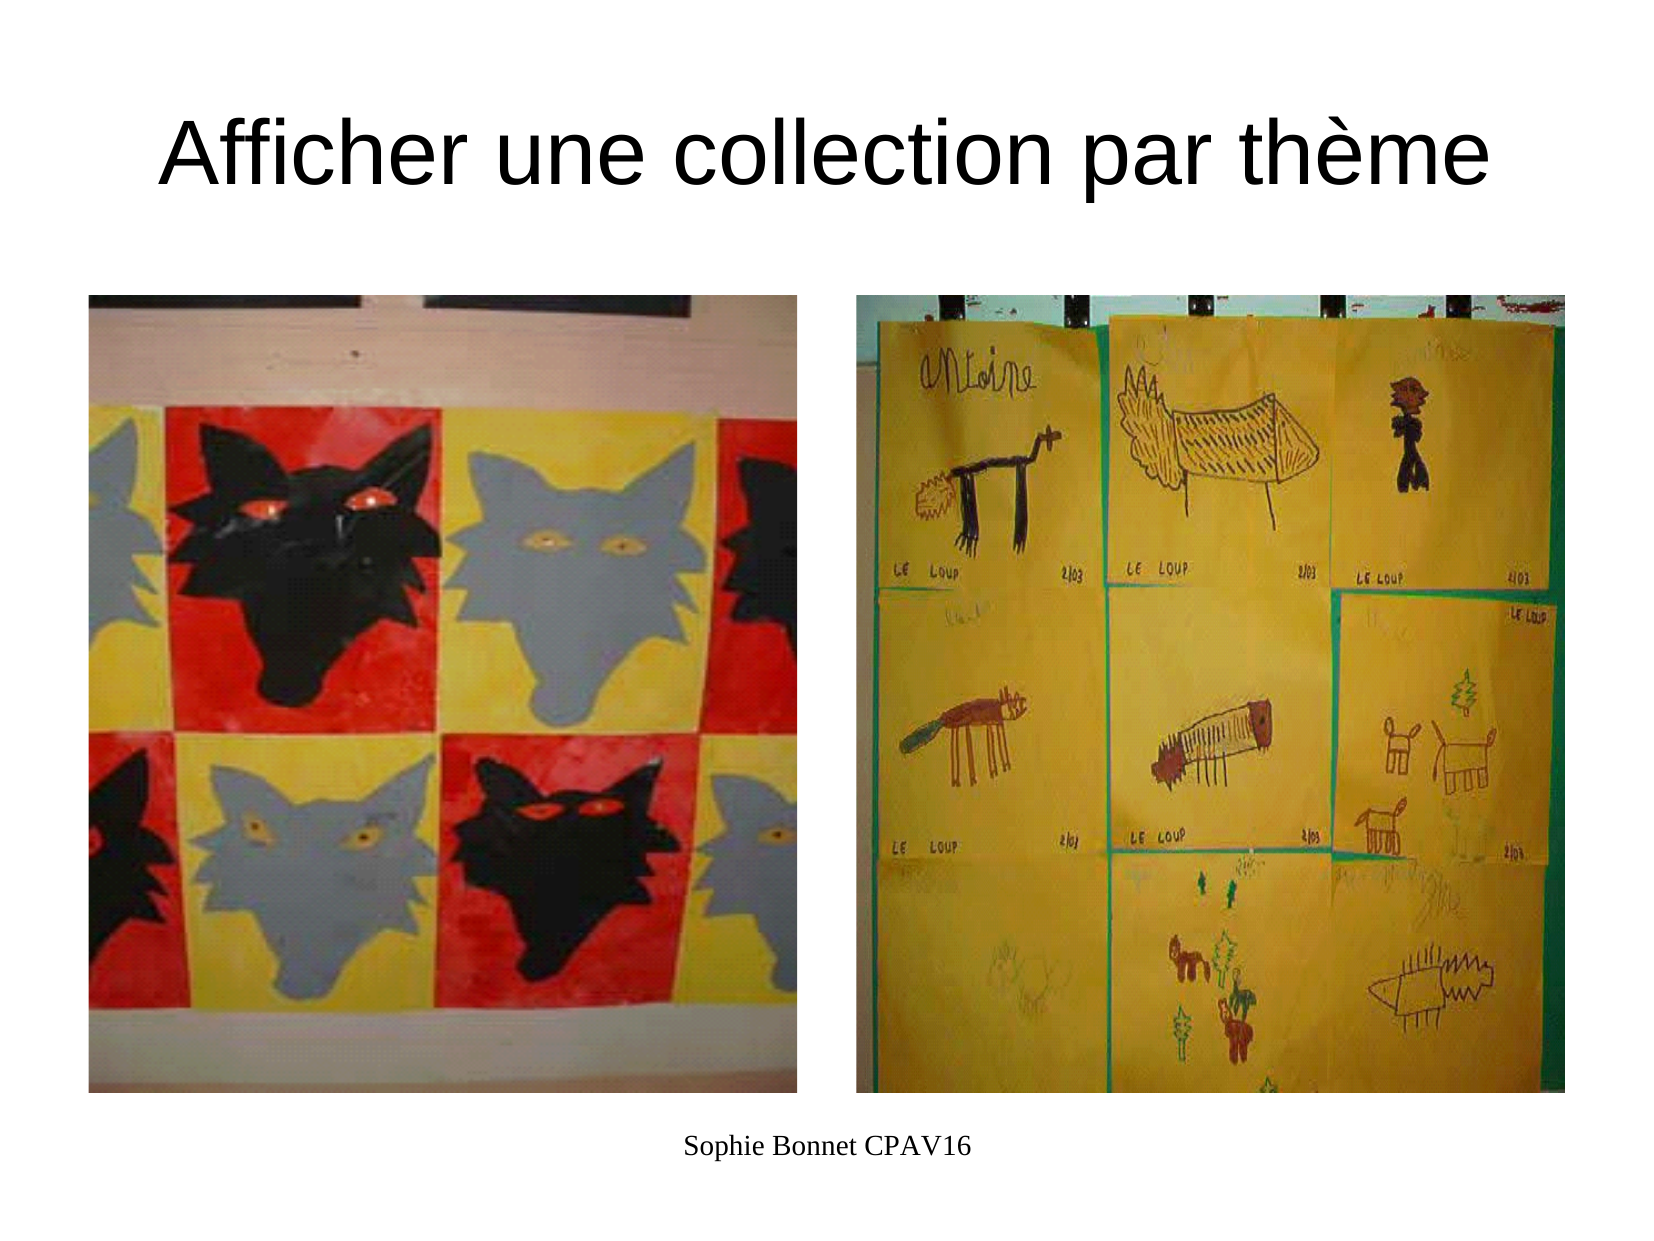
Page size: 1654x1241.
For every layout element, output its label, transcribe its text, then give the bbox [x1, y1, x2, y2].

title Afficher une collection par thème [82, 49, 1571, 257]
picture [856, 295, 1565, 1093]
picture [88, 295, 798, 1093]
